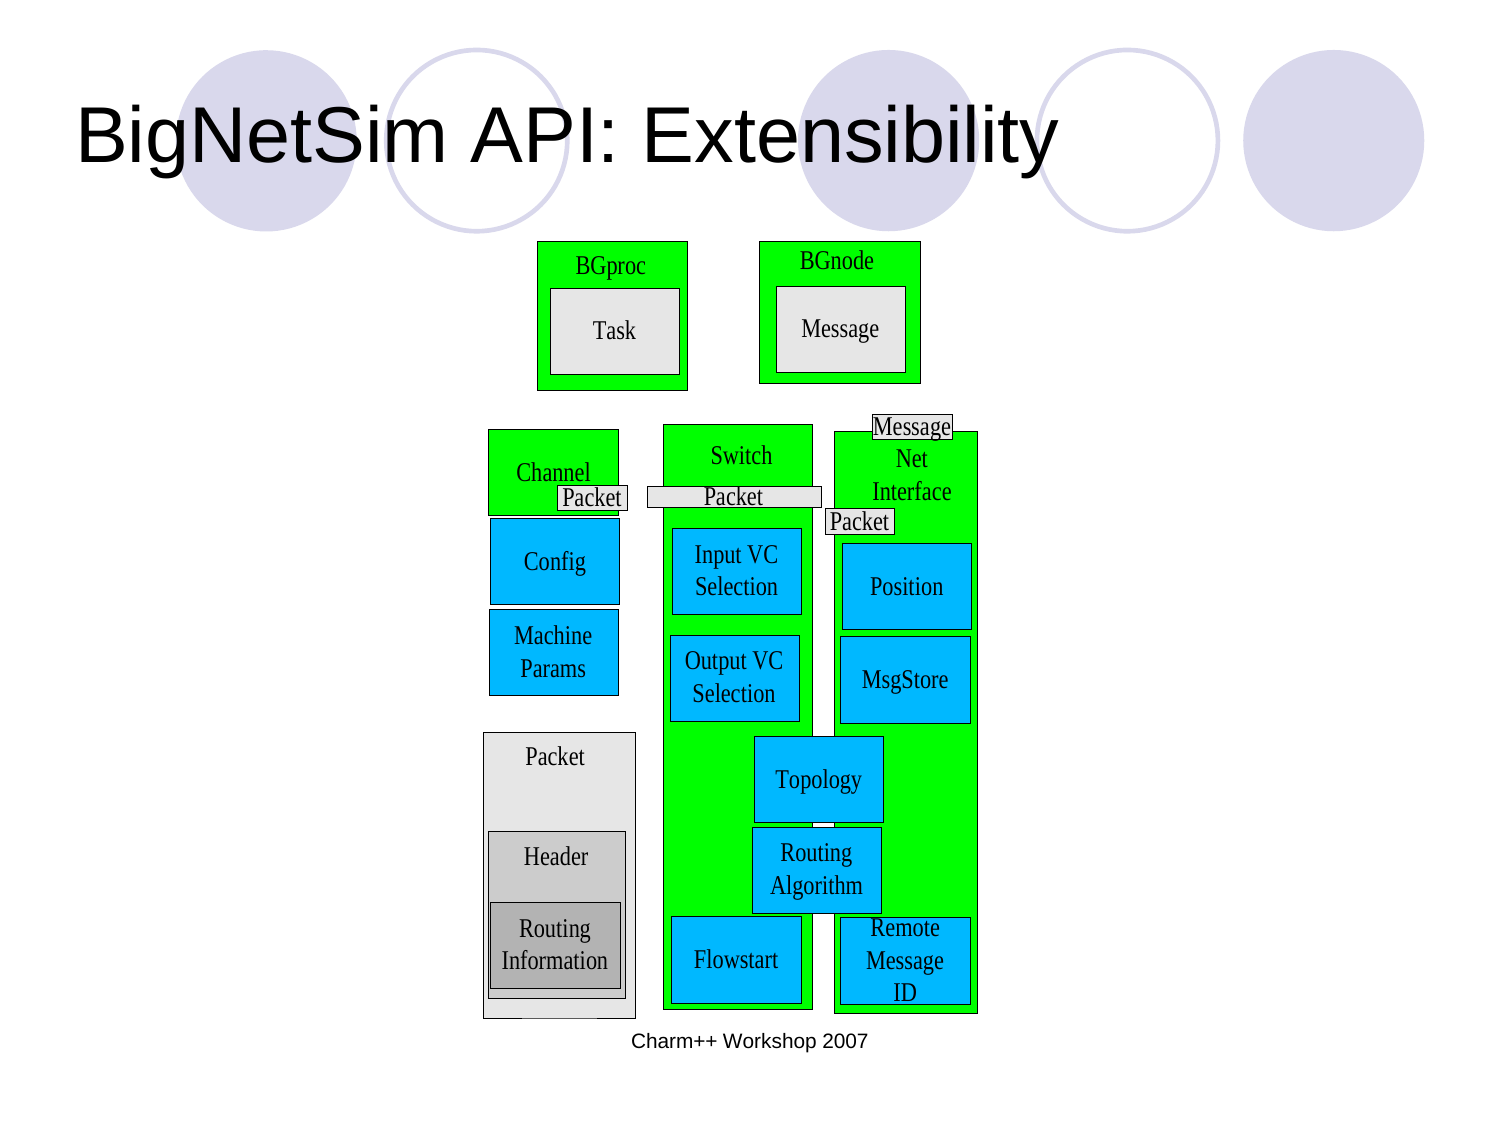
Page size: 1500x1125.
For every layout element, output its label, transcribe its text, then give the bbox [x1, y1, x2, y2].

chart [87, 164, 1384, 1032]
title BigNetSim API: Extensibility [75, 45, 1426, 233]
